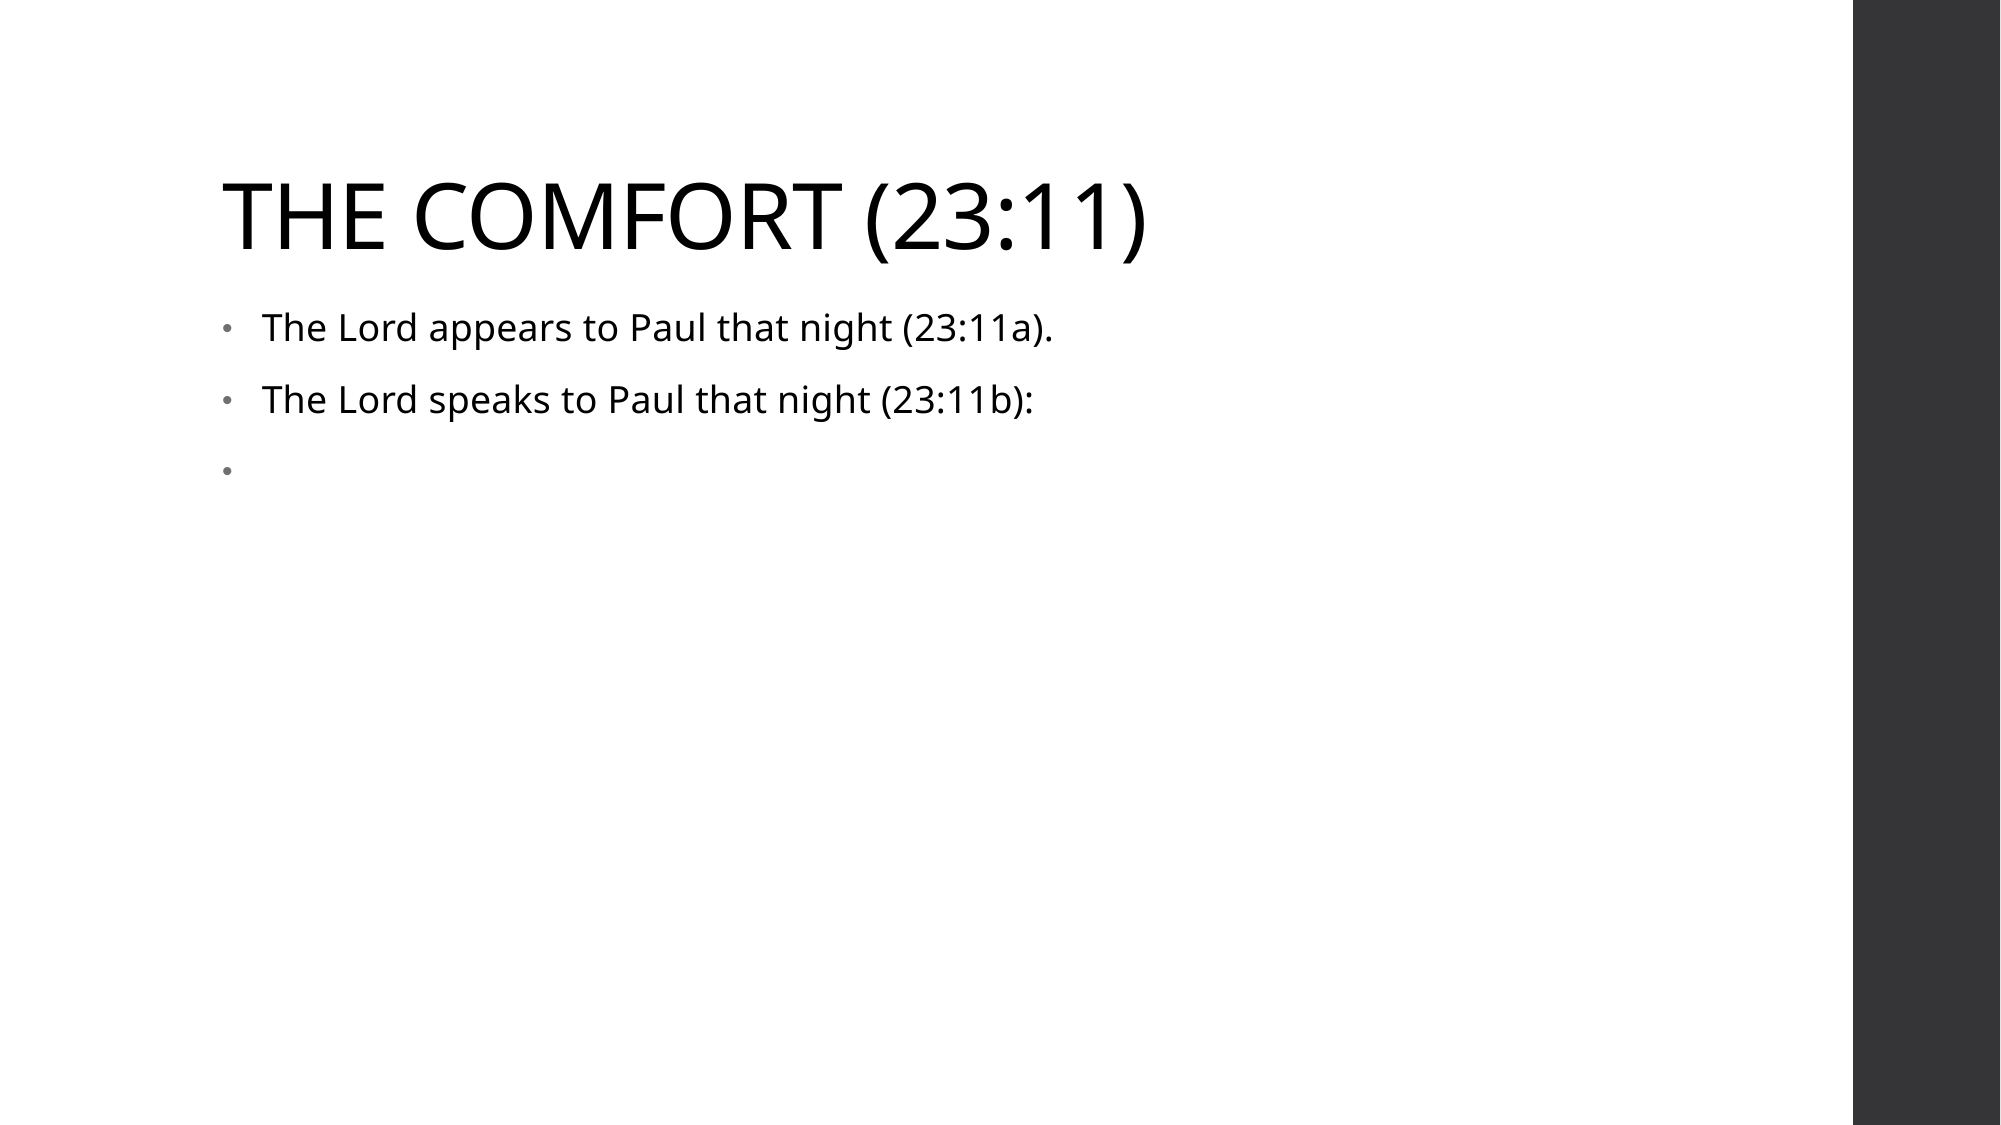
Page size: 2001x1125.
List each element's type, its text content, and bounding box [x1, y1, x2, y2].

list The Lord appears to Paul that night (23:11a). The Lord speaks to Paul that night (23:11b): [206, 299, 1617, 1014]
title THE COMFORT (23:11) [206, 60, 1797, 278]
